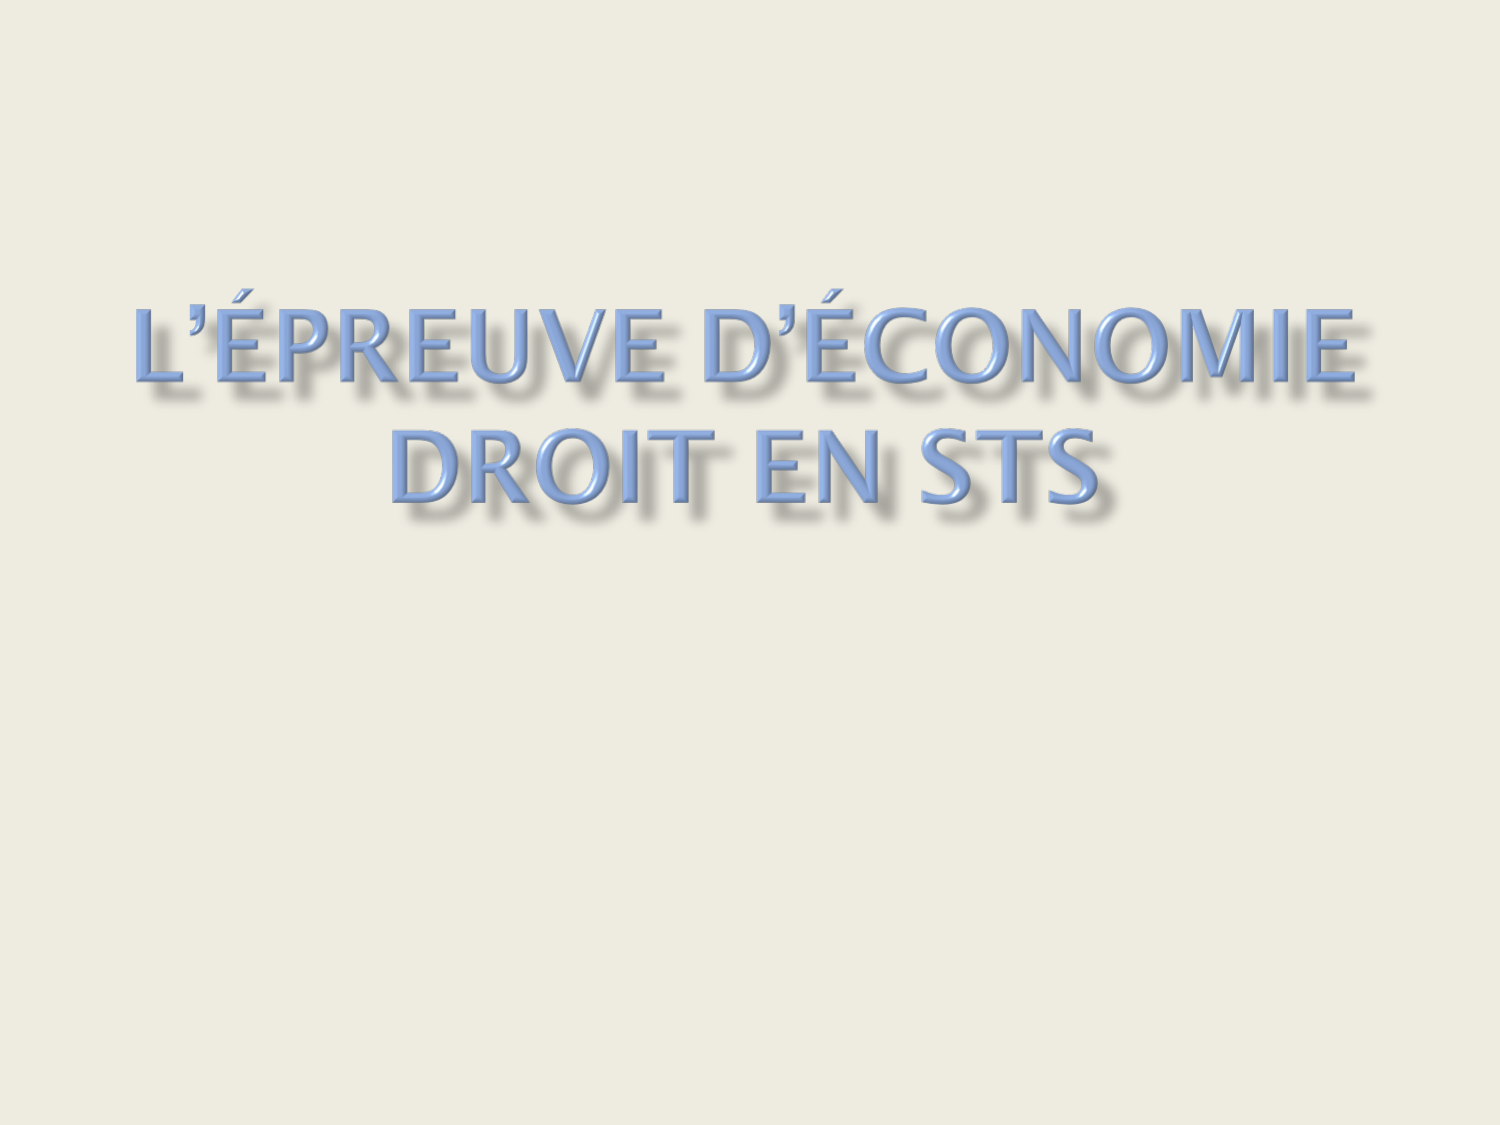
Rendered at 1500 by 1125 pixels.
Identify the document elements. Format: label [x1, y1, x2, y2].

text_box [65, 223, 1486, 835]
